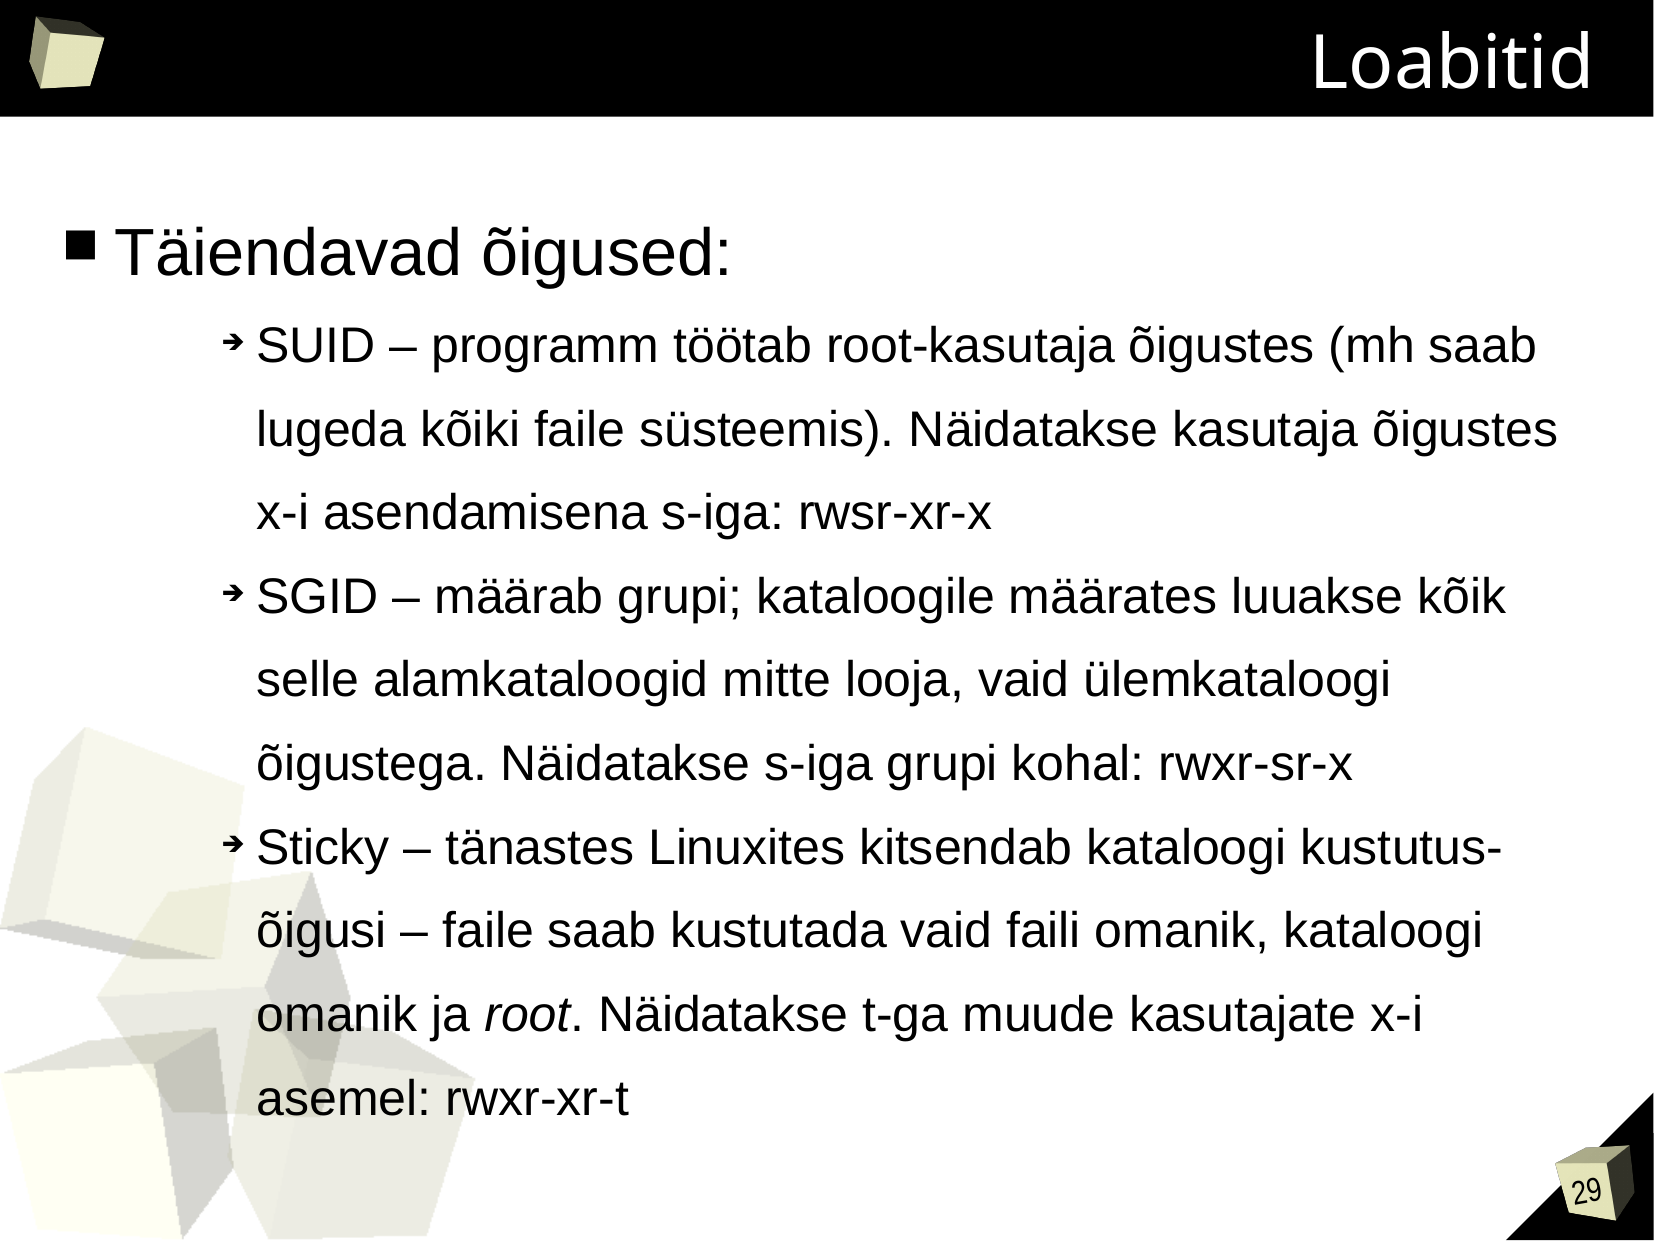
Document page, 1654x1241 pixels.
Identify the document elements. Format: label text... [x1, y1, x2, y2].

list Täiendavad õigused: SUID – programm töötab root-kasutaja õigustes (mh saab lugeda kõiki faile süsteemis). Näidatakse kasutaja õigustes x-i asendamisena s-iga: rwsr-xr-x SGID – määrab grupi; kataloogile määrates luuakse kõik selle alamkataloogid mitte looja, vaid ülemkataloogi õigustega. Näidatakse s-iga grupi kohal: rwxr-sr-x Sticky – tänastes Linuxites kitsendab kataloogi kustutus-õigusi – faile saab kustutada vaid faili omanik, kataloogi omanik ja root. Näidatakse t-ga muude kasutajate x-i asemel: rwxr-xr-t [44, 177, 1611, 1214]
title Loabitid [118, 0, 1595, 119]
picture [0, 726, 477, 1241]
